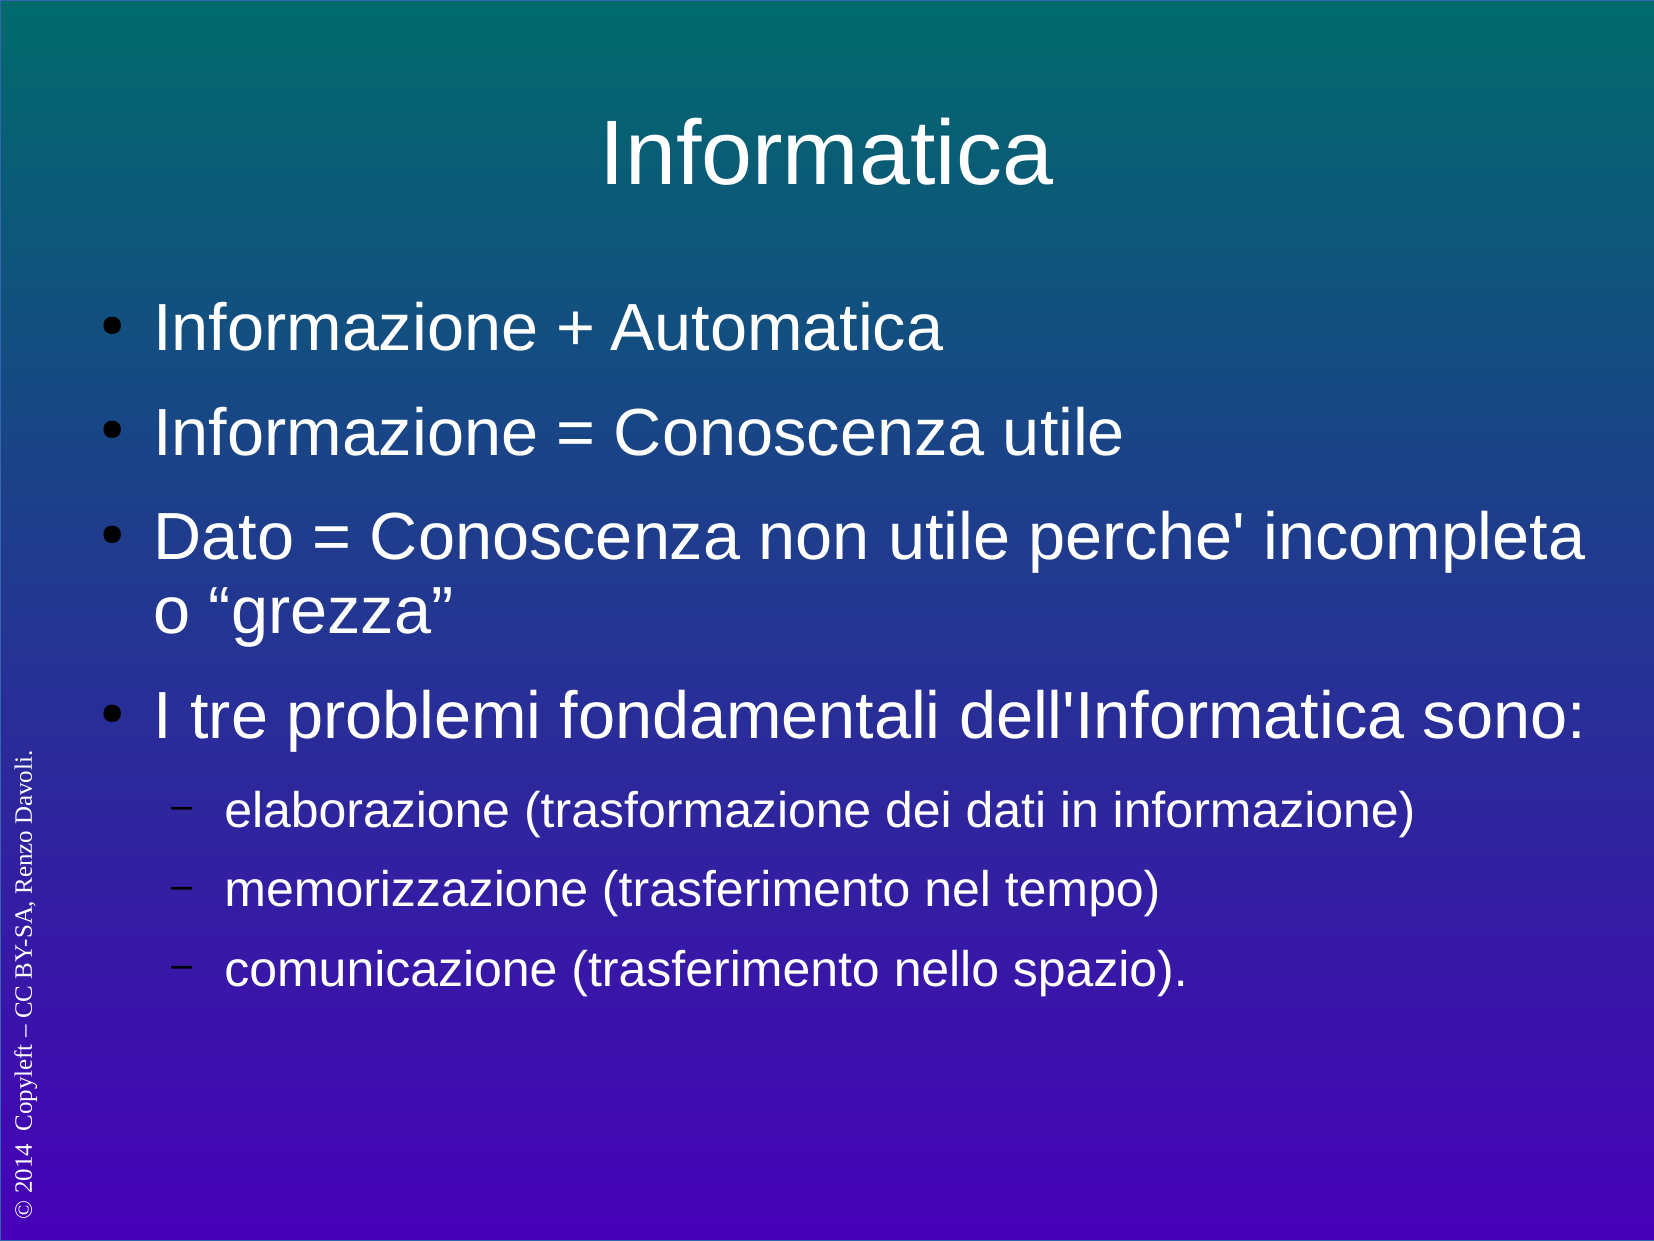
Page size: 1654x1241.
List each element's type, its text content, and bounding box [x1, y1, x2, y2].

title Informatica [82, 49, 1571, 257]
list Informazione + Automatica Informazione = Conoscenza utile Dato = Conoscenza non utile perche' incompleta o “grezza” I tre problemi fondamentali dell'Informatica sono: elaborazione (trasformazione dei dati in informazione) memorizzazione (trasferimento nel tempo) comunicazione (trasferimento nello spazio). [82, 290, 1591, 1156]
